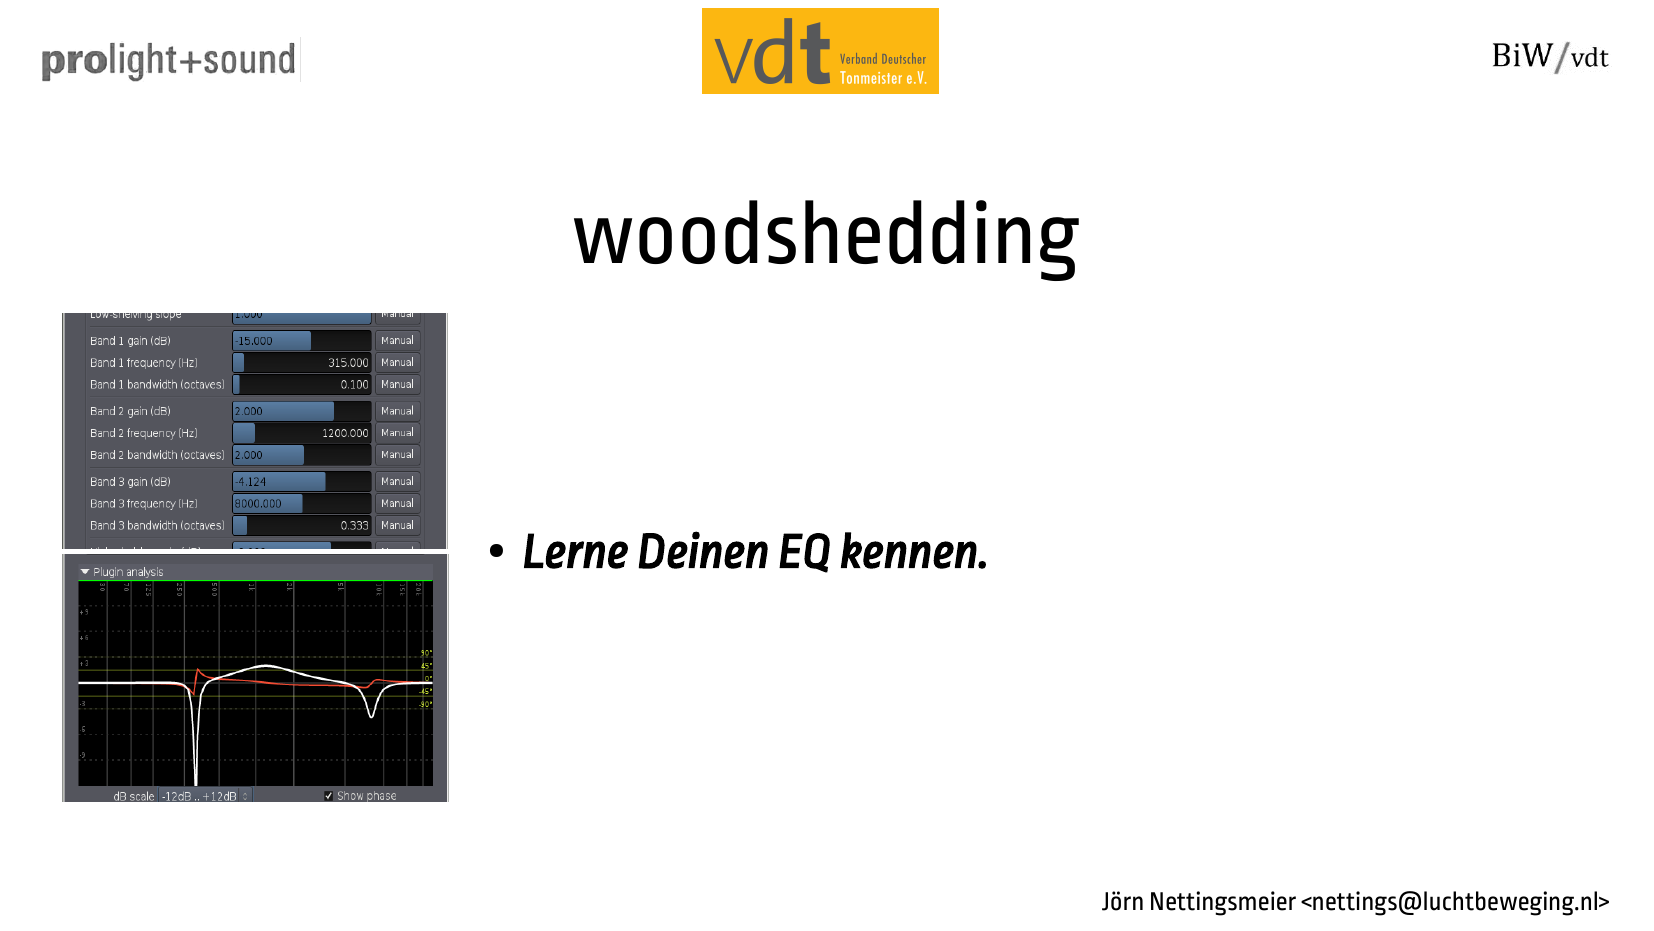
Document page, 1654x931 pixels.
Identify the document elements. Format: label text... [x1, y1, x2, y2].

picture [1490, 39, 1613, 75]
picture [62, 313, 448, 549]
picture [702, 8, 939, 94]
picture [37, 37, 301, 82]
subtitle Lerne Deinen EQ kennen. [487, 323, 1571, 864]
picture [62, 554, 449, 802]
title woodshedding [82, 185, 1571, 285]
